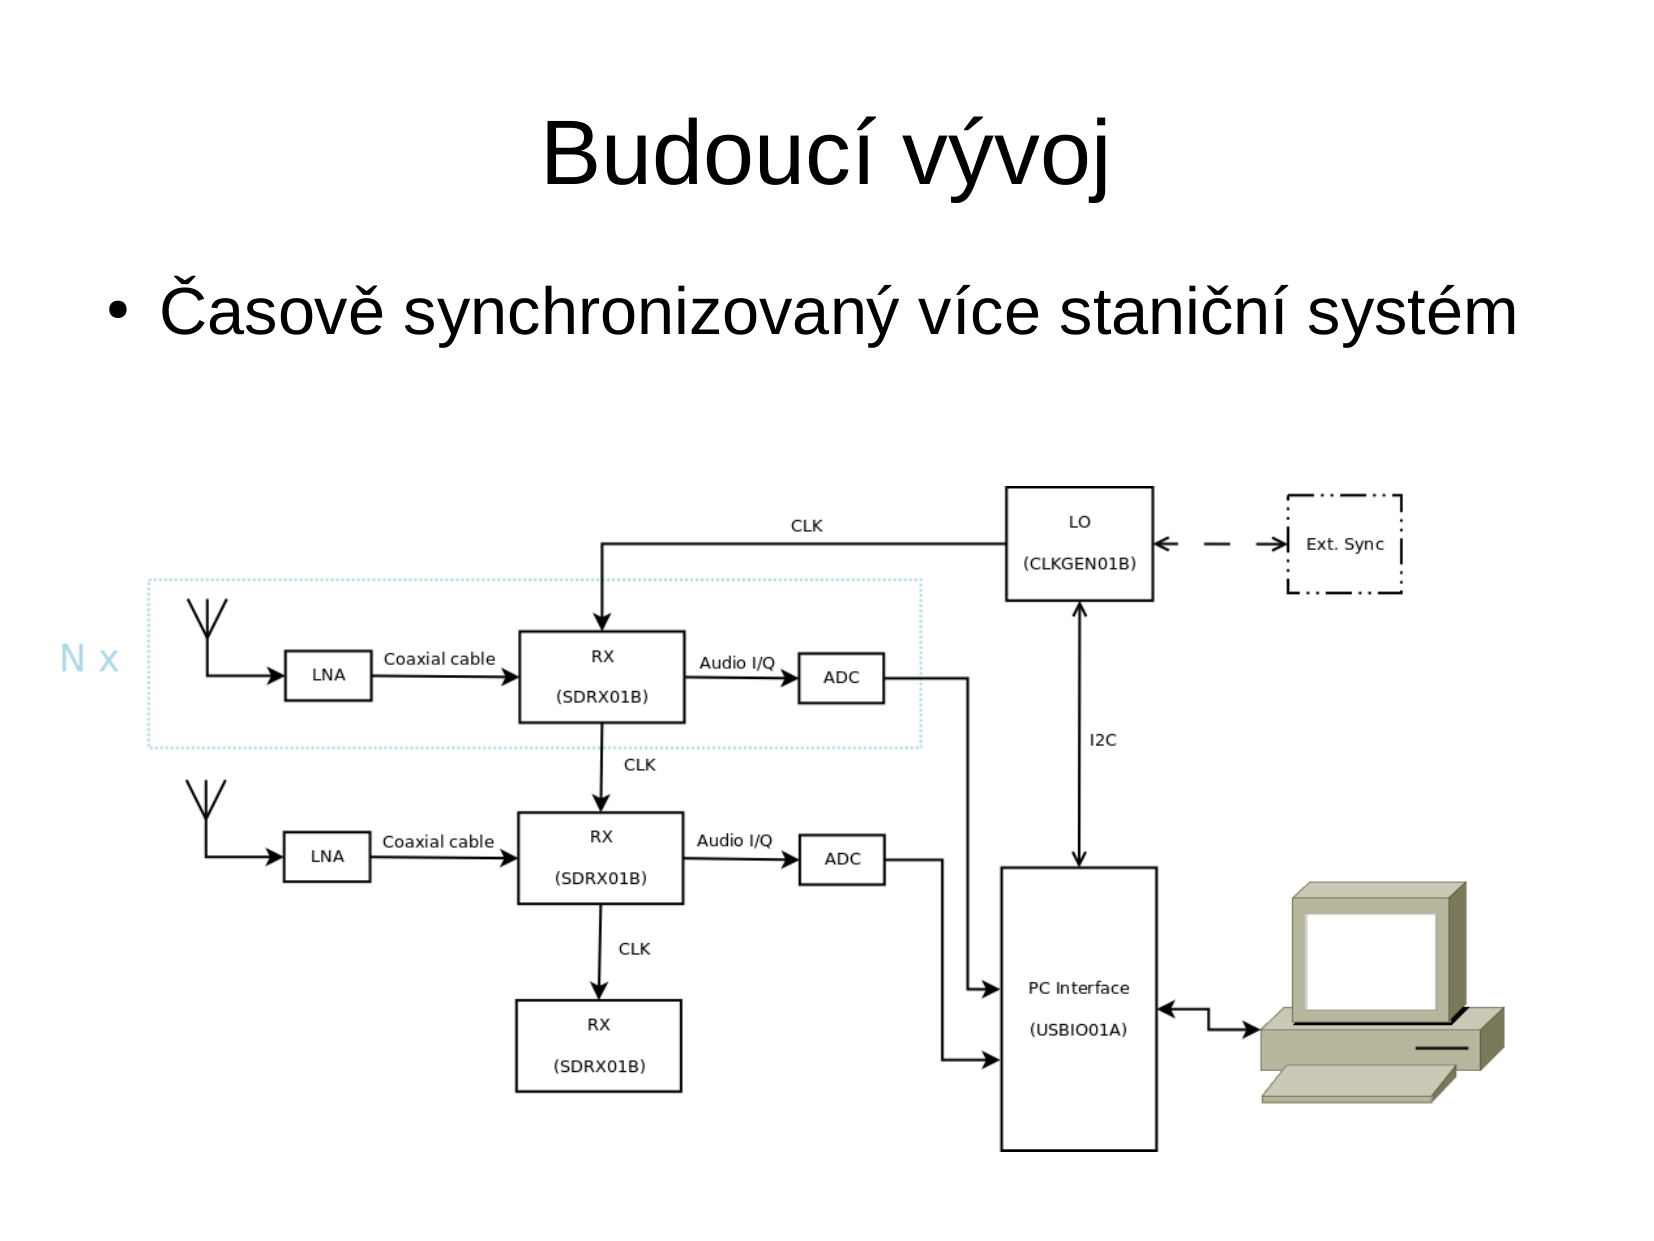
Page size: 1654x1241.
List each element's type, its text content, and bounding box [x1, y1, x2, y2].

title Budoucí vývoj [82, 49, 1571, 257]
picture [59, 486, 1506, 1152]
list Časově synchronizovaný více staniční systém [88, 274, 1577, 562]
